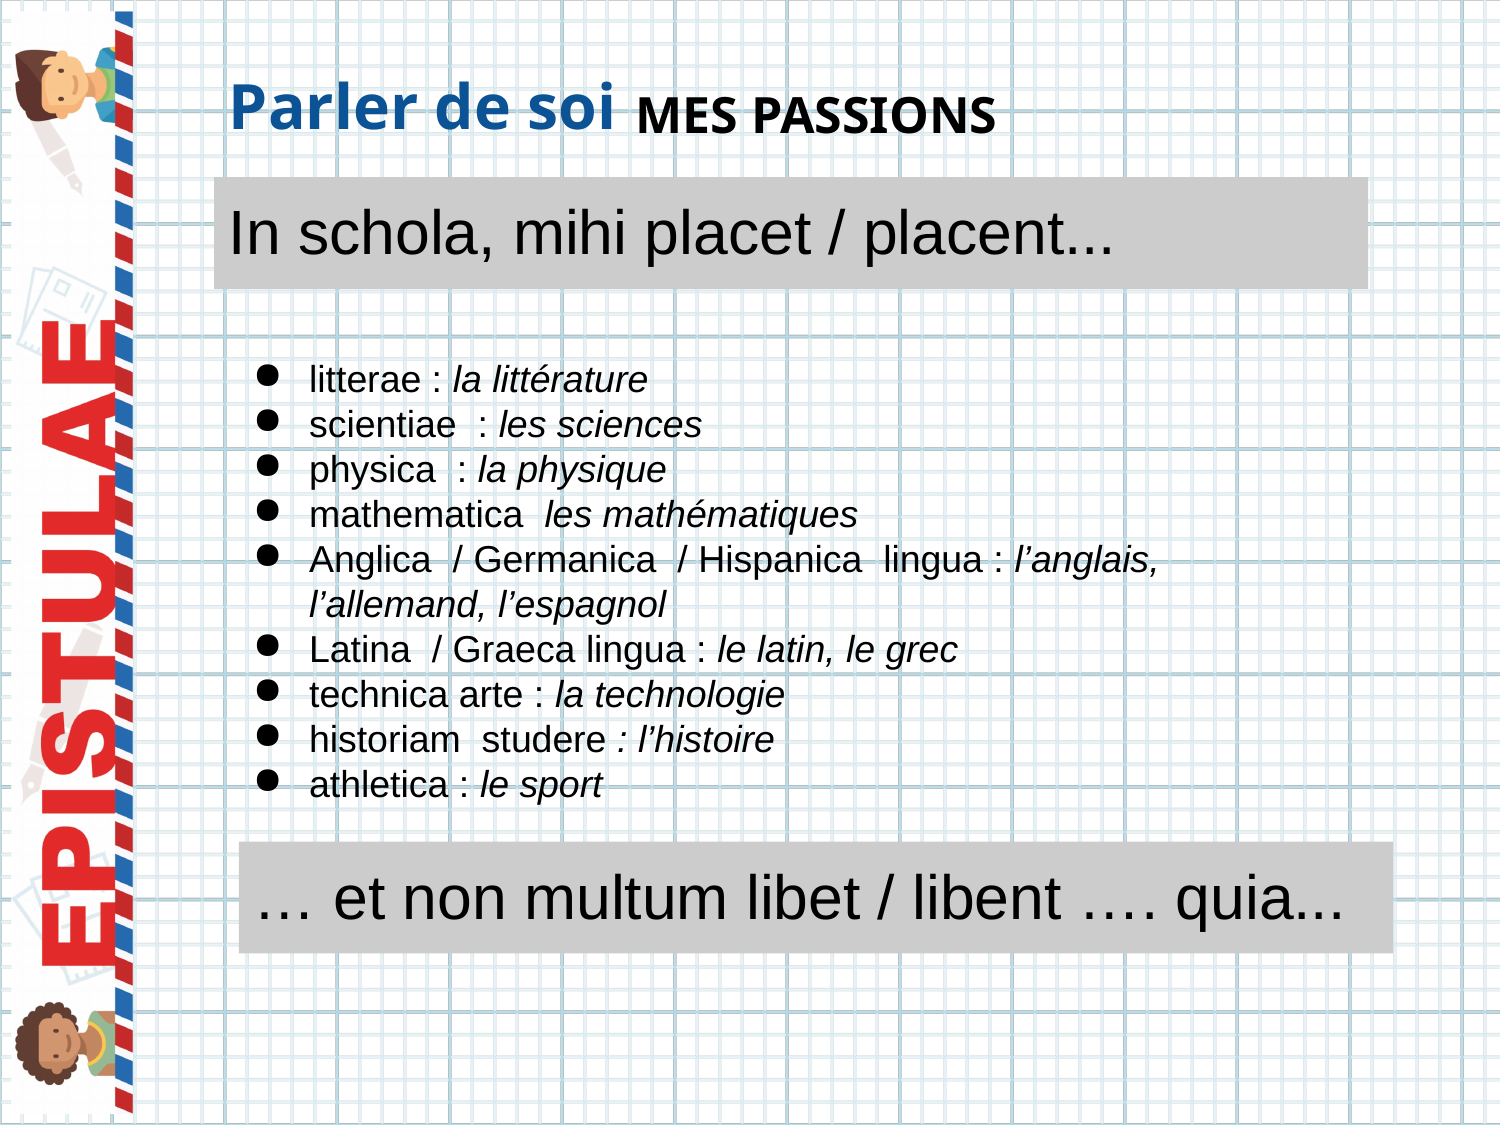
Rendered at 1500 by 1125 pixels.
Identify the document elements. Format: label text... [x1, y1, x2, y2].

picture [0, 0, 1500, 1125]
text_box Parler de soi [213, 51, 1110, 200]
text_box In schola, mihi placet / placent... [214, 177, 1369, 289]
text_box … et non multum libet / libent …. quia... [238, 841, 1394, 954]
text_box MES PASSIONS [620, 68, 1500, 216]
text_box litterae : la littérature scientiae : les sciences physica : la physique mathematica les mathématiques Anglica / Germanica / Hispanica lingua : l’anglais, l’allemand, l’espagnol Latina / Graeca lingua : le latin, le grec technica arte : la technologie historiam studere : l’histoire athletica : le sport [219, 340, 1374, 938]
